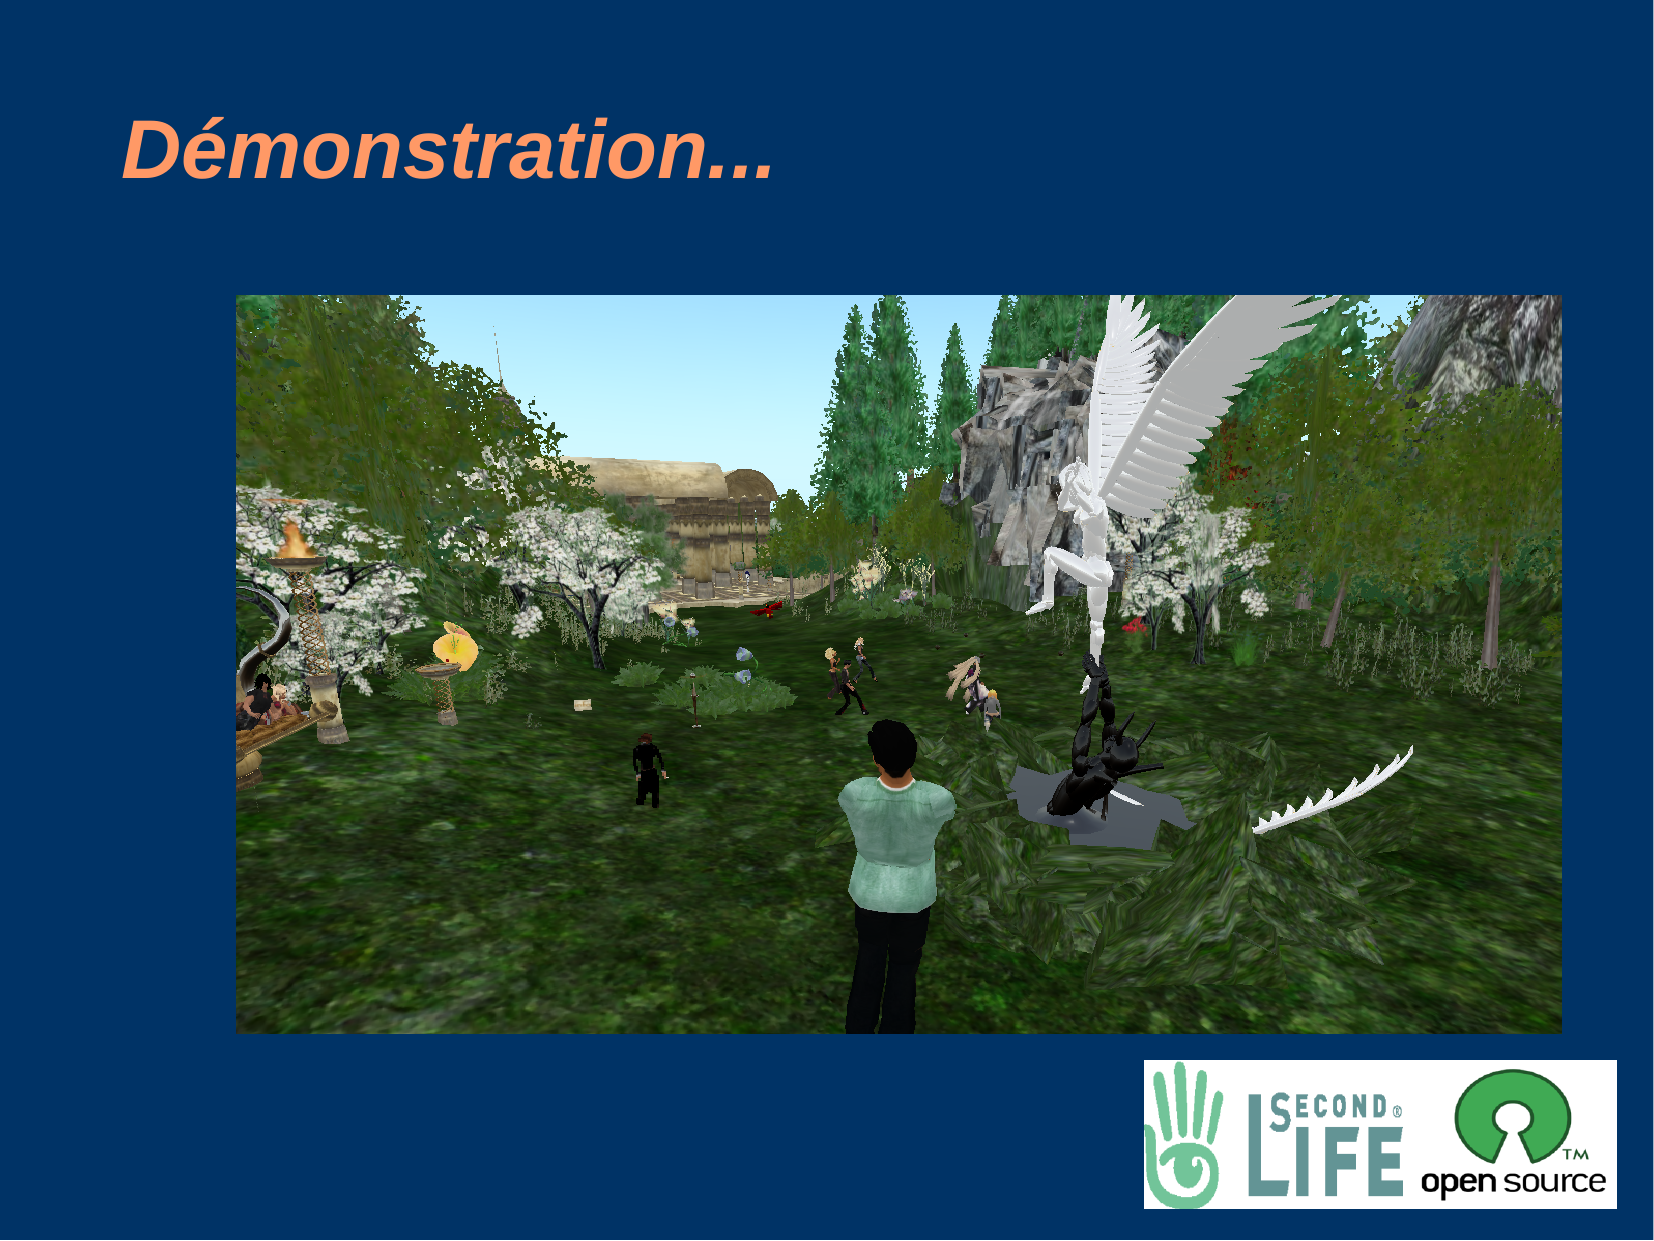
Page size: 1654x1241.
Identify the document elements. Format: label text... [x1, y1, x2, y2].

title Démonstration... [121, 46, 1534, 254]
picture [1144, 1060, 1617, 1209]
picture [236, 295, 1562, 1034]
